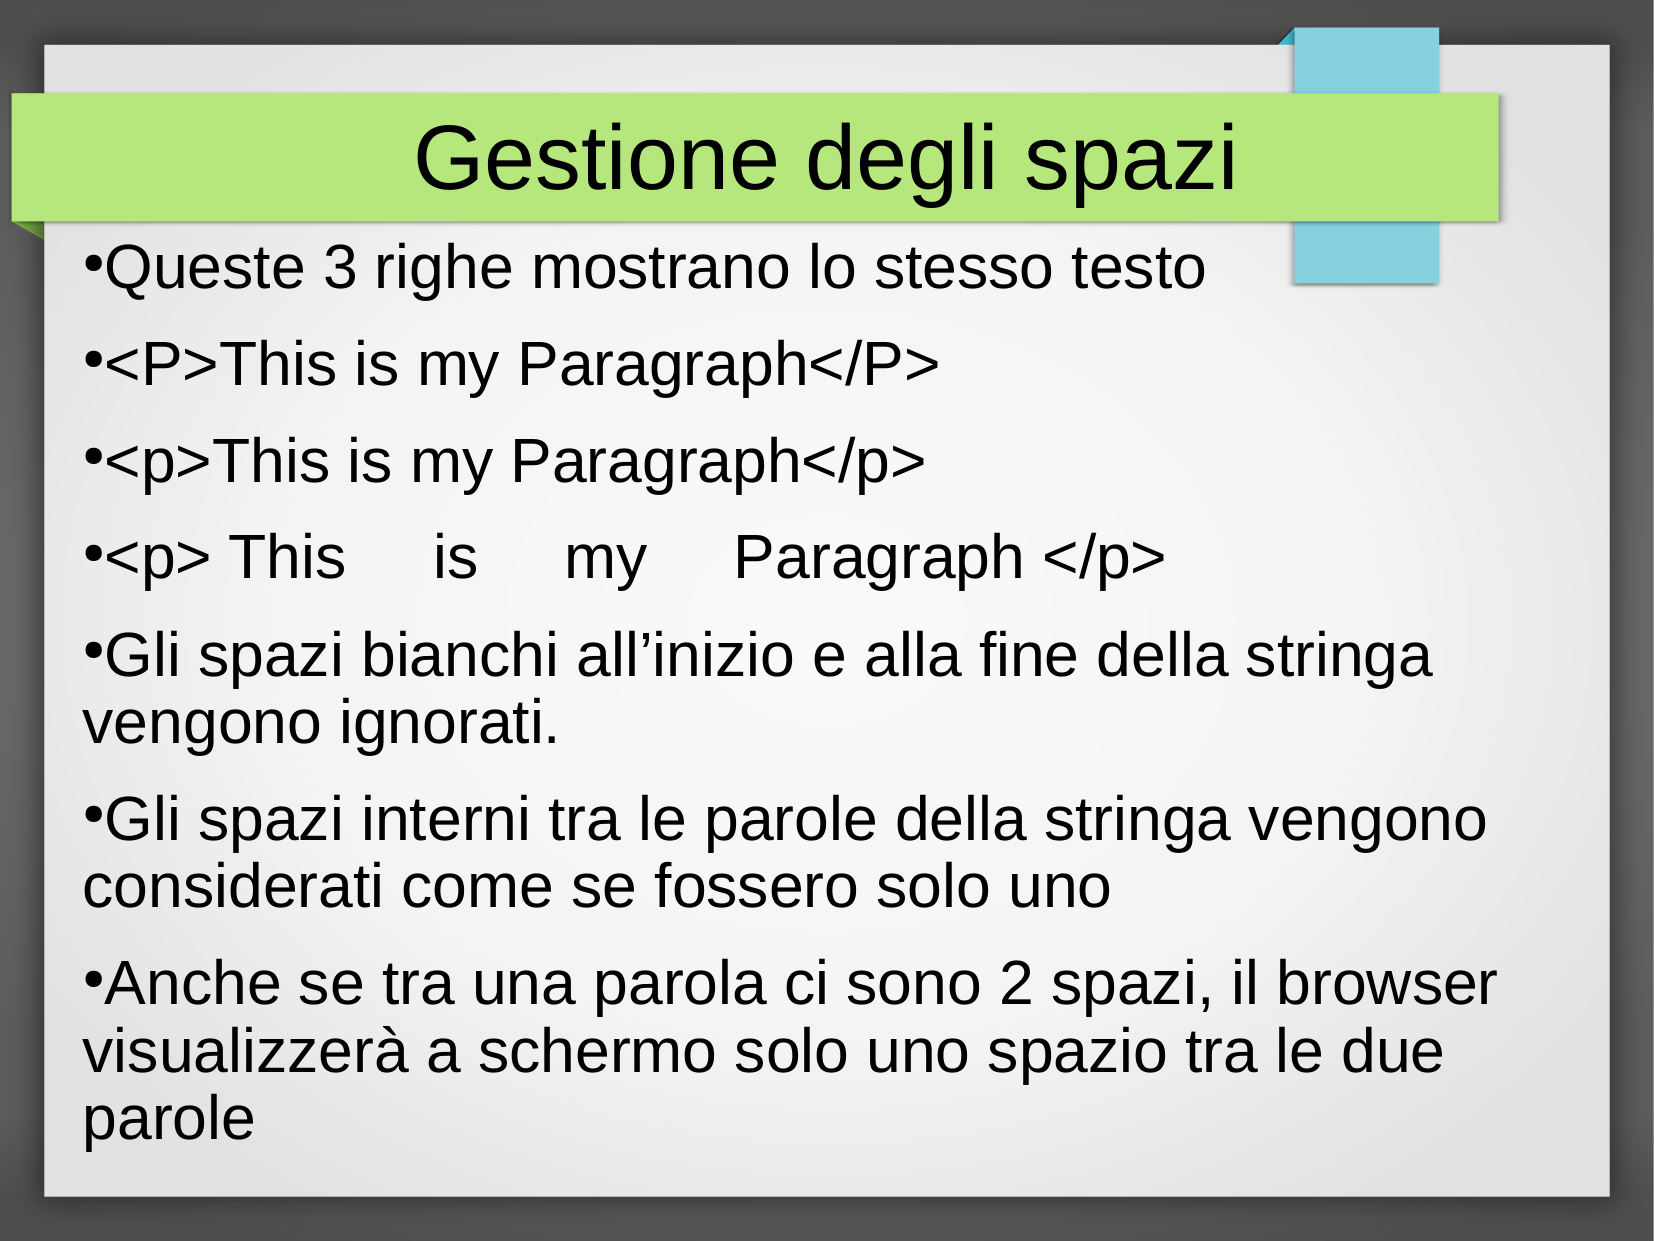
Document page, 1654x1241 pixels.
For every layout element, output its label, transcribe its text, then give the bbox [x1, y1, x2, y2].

list Queste 3 righe mostrano lo stesso testo <P>This is my Paragraph</P> <p>This is my Paragraph</p> <p> This is my Paragraph </p> Gli spazi bianchi all’inizio e alla fine della stringa vengono ignorati. Gli spazi interni tra le parole della stringa vengono considerati come se fossero solo uno Anche se tra una parola ci sono 2 spazi, il browser visualizzerà a schermo solo uno spazio tra le due parole [82, 234, 1571, 1160]
picture [0, 0, 1654, 1241]
title Gestione degli spazi [82, 49, 1571, 234]
